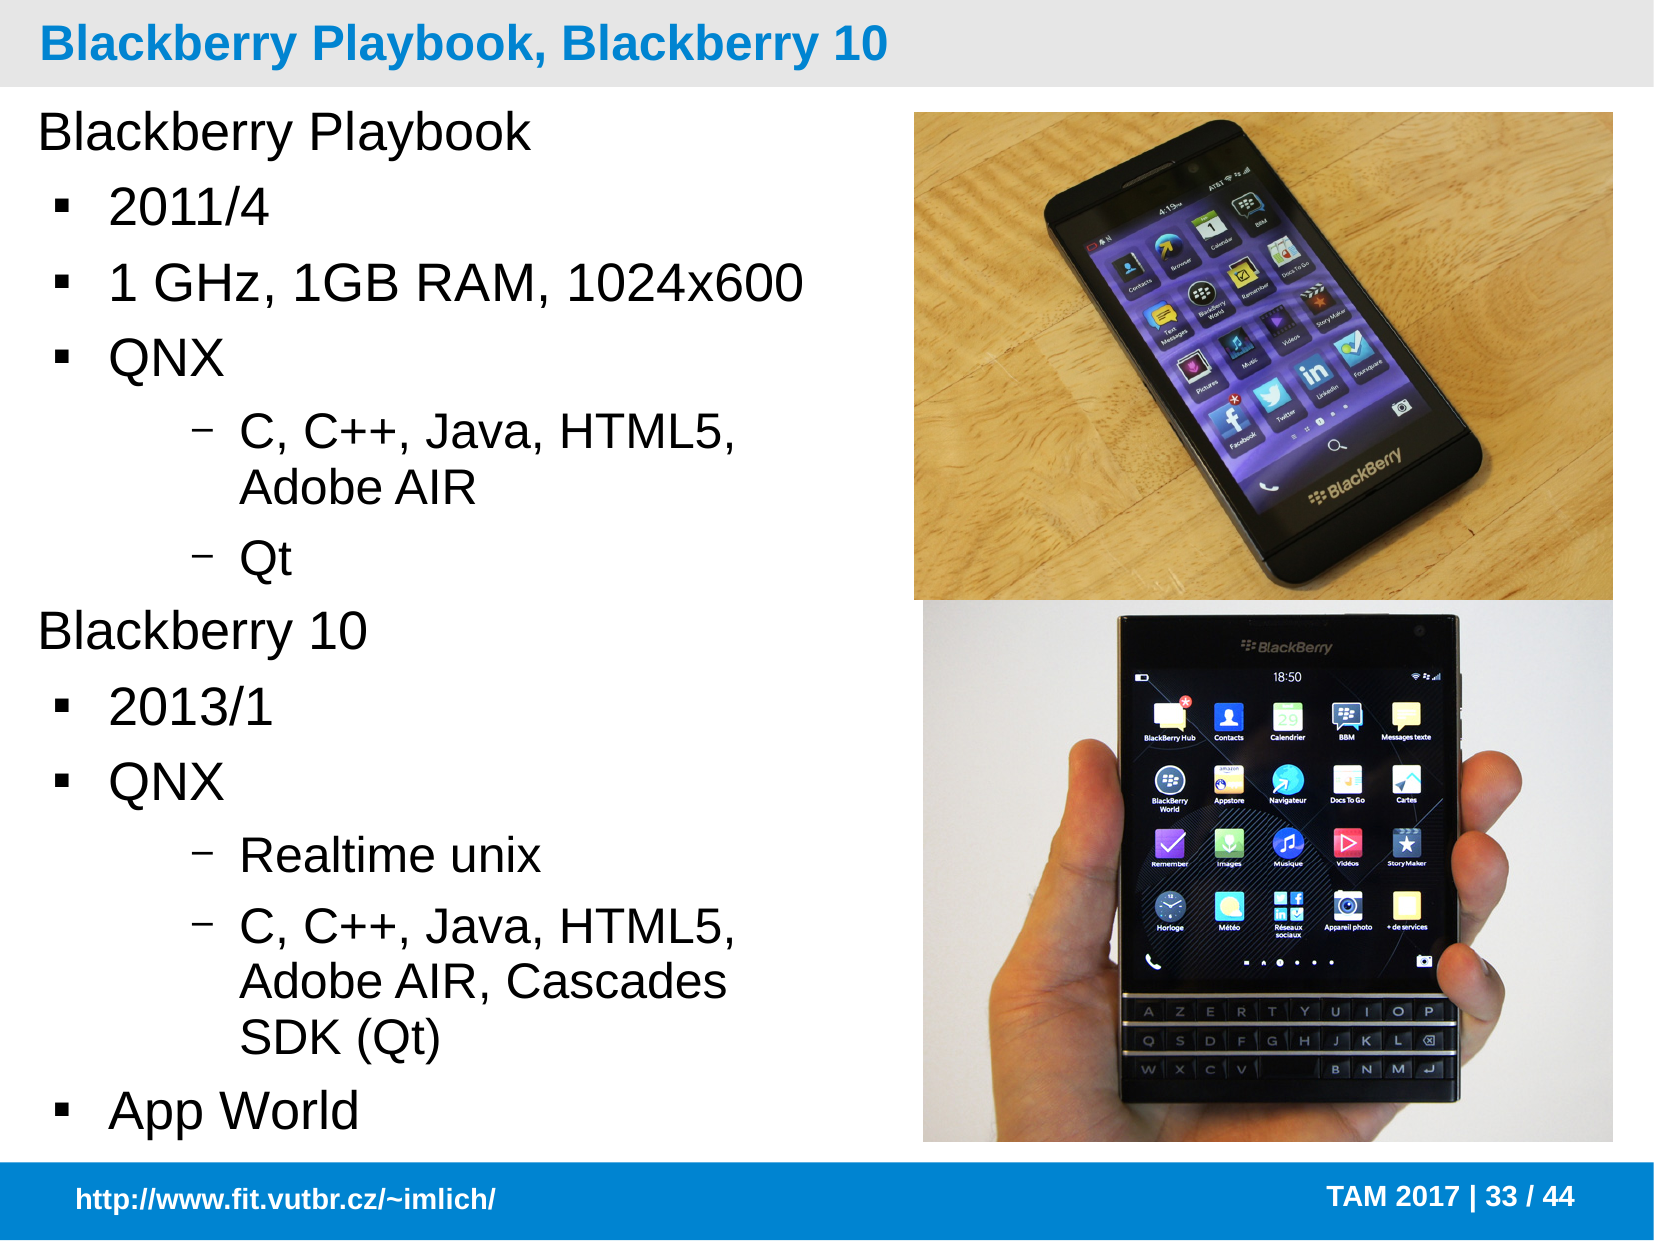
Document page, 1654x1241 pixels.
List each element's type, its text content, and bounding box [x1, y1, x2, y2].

picture [914, 112, 1613, 1142]
title Blackberry Playbook, Blackberry 10 [39, 5, 1615, 81]
list Blackberry Playbook 2011/4 1 GHz, 1GB RAM, 1024x600 QNX C, C++, Java, HTML5, Adobe AIR Qt Blackberry 10 2013/1 QNX Realtime unix C, C++, Java, HTML5, Adobe AIR, Cascades SDK (Qt) App World [37, 101, 807, 1141]
